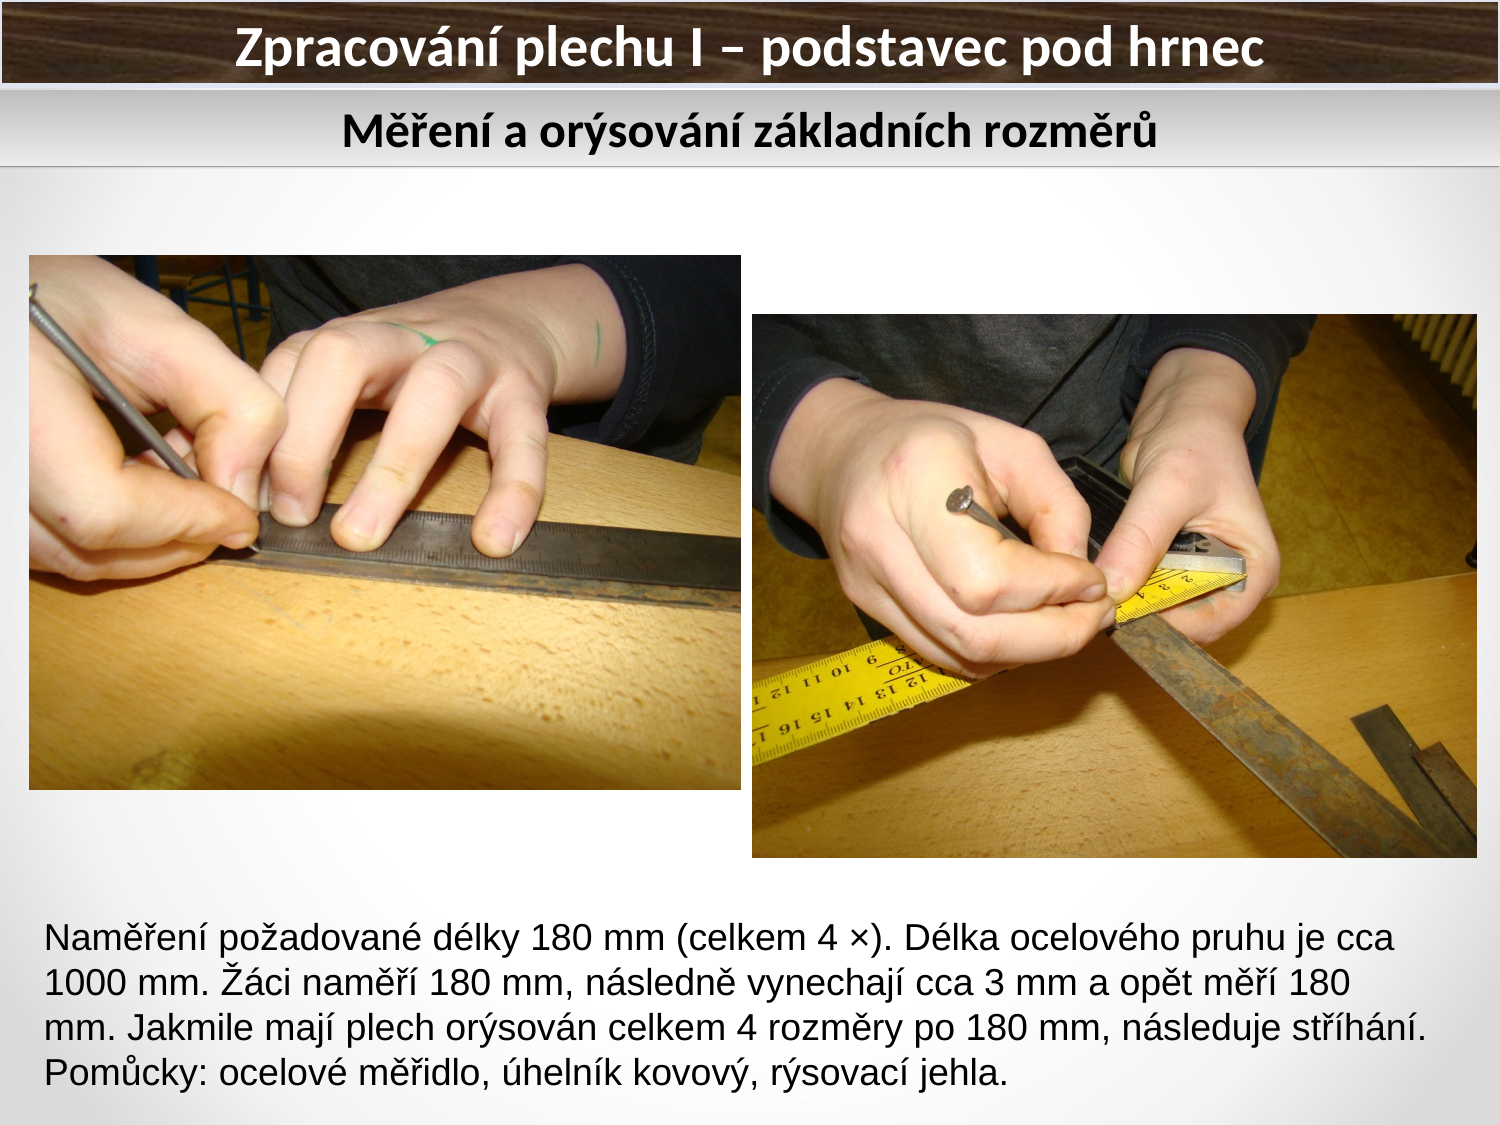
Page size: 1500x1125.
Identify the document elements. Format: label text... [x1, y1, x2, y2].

picture [0, 166, 1500, 1125]
text_box Měření a orýsování základních rozměrů [0, 90, 1500, 166]
text_box Zpracování plechu I – podstavec pod hrnec [0, 0, 1500, 86]
text_box Naměření požadované délky 180 mm (celkem 4 ×). Délka ocelového pruhu je cca 1000 mm. Žáci naměří 180 mm, následně vynechají cca 3 mm a opět měří 180 mm. Jakmile mají plech orýsován celkem 4 rozměry po 180 mm, následuje stříhání. Pomůcky: ocelové měřidlo, úhelník kovový, rýsovací jehla. [29, 904, 1447, 1101]
picture [0, 86, 1500, 90]
